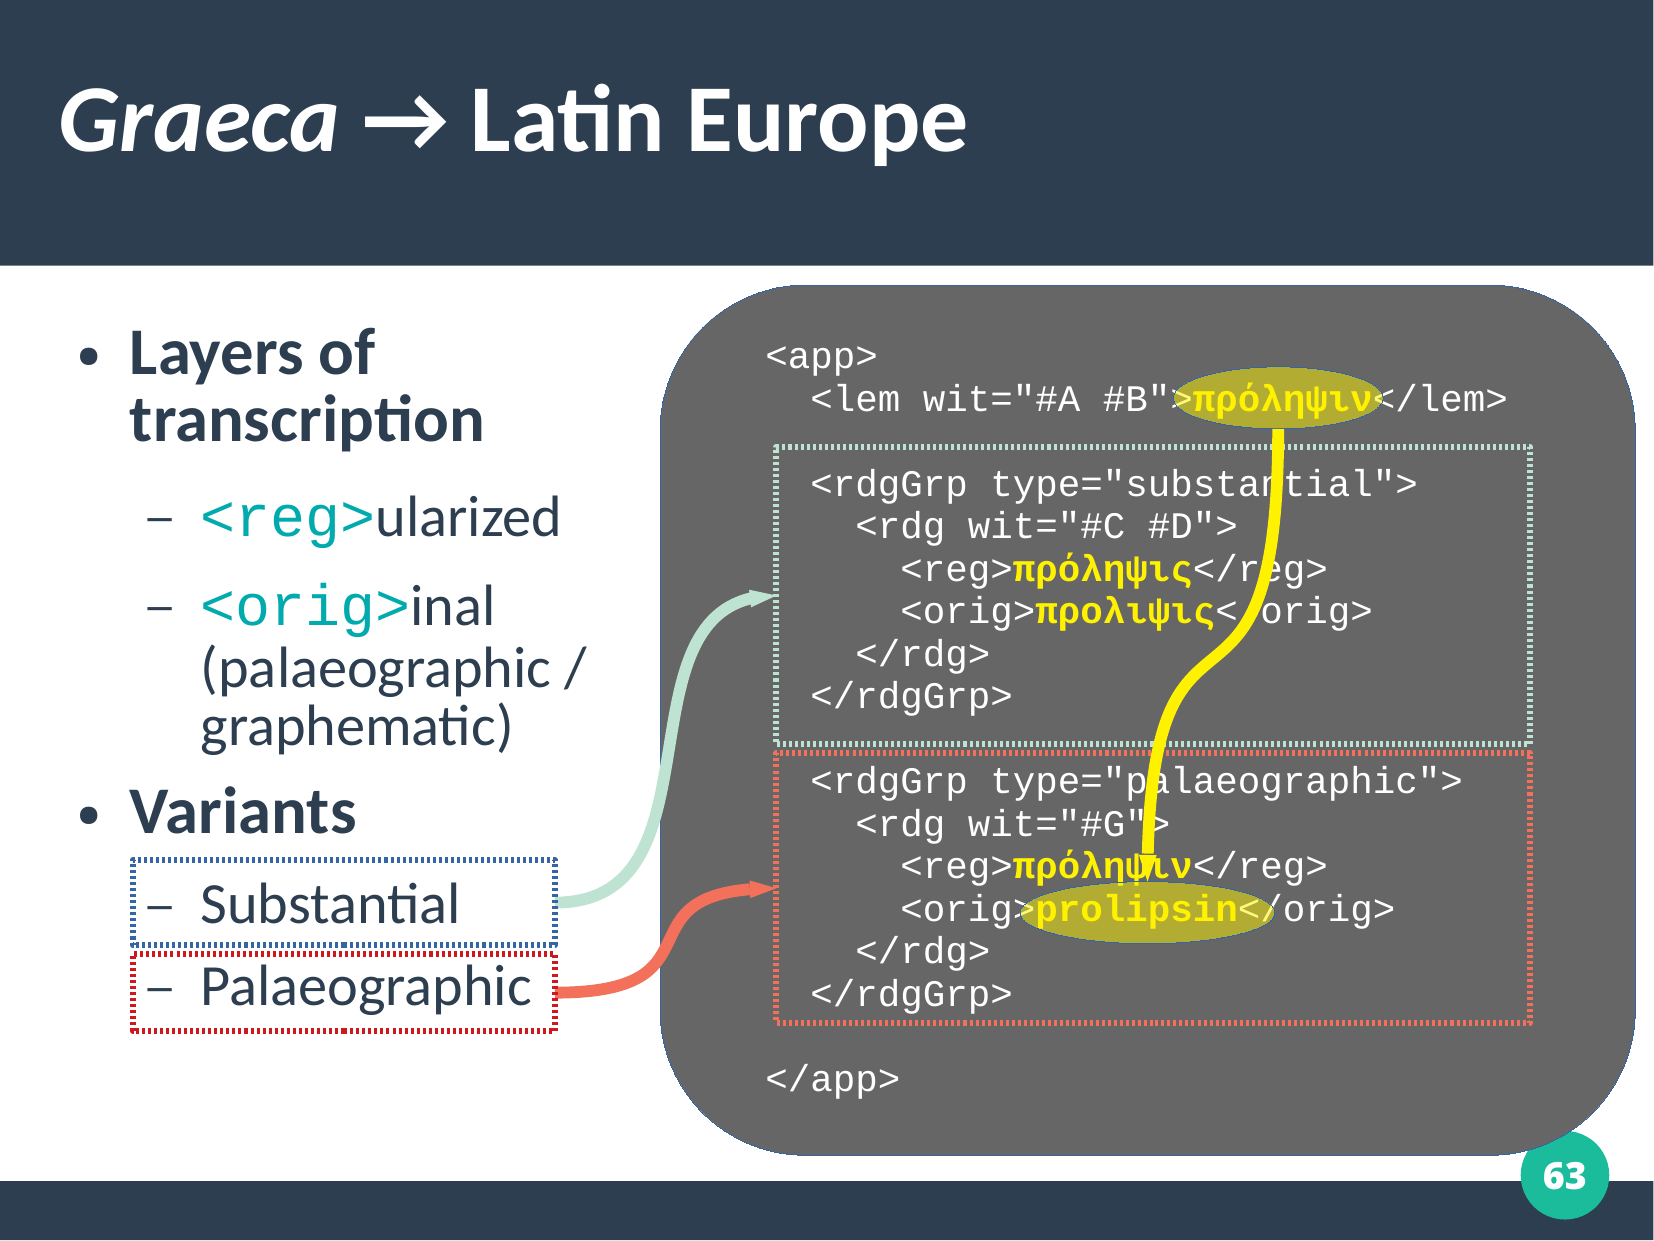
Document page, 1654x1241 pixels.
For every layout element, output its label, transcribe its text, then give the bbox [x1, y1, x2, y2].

text_box [1020, 881, 1276, 944]
list Layers of transcription <reg>ularized <orig>inal (palaeographic / graphematic) Variants Substantial Palaeographic [59, 324, 646, 1152]
text_box [1173, 366, 1384, 429]
title Graeca → Latin Europe [59, 49, 1595, 207]
text_box <app> <lem wit="#A #B">πρόληψιν</lem> <rdgGrp type="substantial"> <rdg wit="#C #D"> <reg>πρόληψις</reg> <orig>προλιψις</orig> </rdg> </rdgGrp> <rdgGrp type="palaeographic"> <rdg wit="#G"> <reg>πρόληψιν</reg> <orig>prolipsin</orig> </rdg> </rdgGrp> </app> [660, 285, 1636, 1156]
